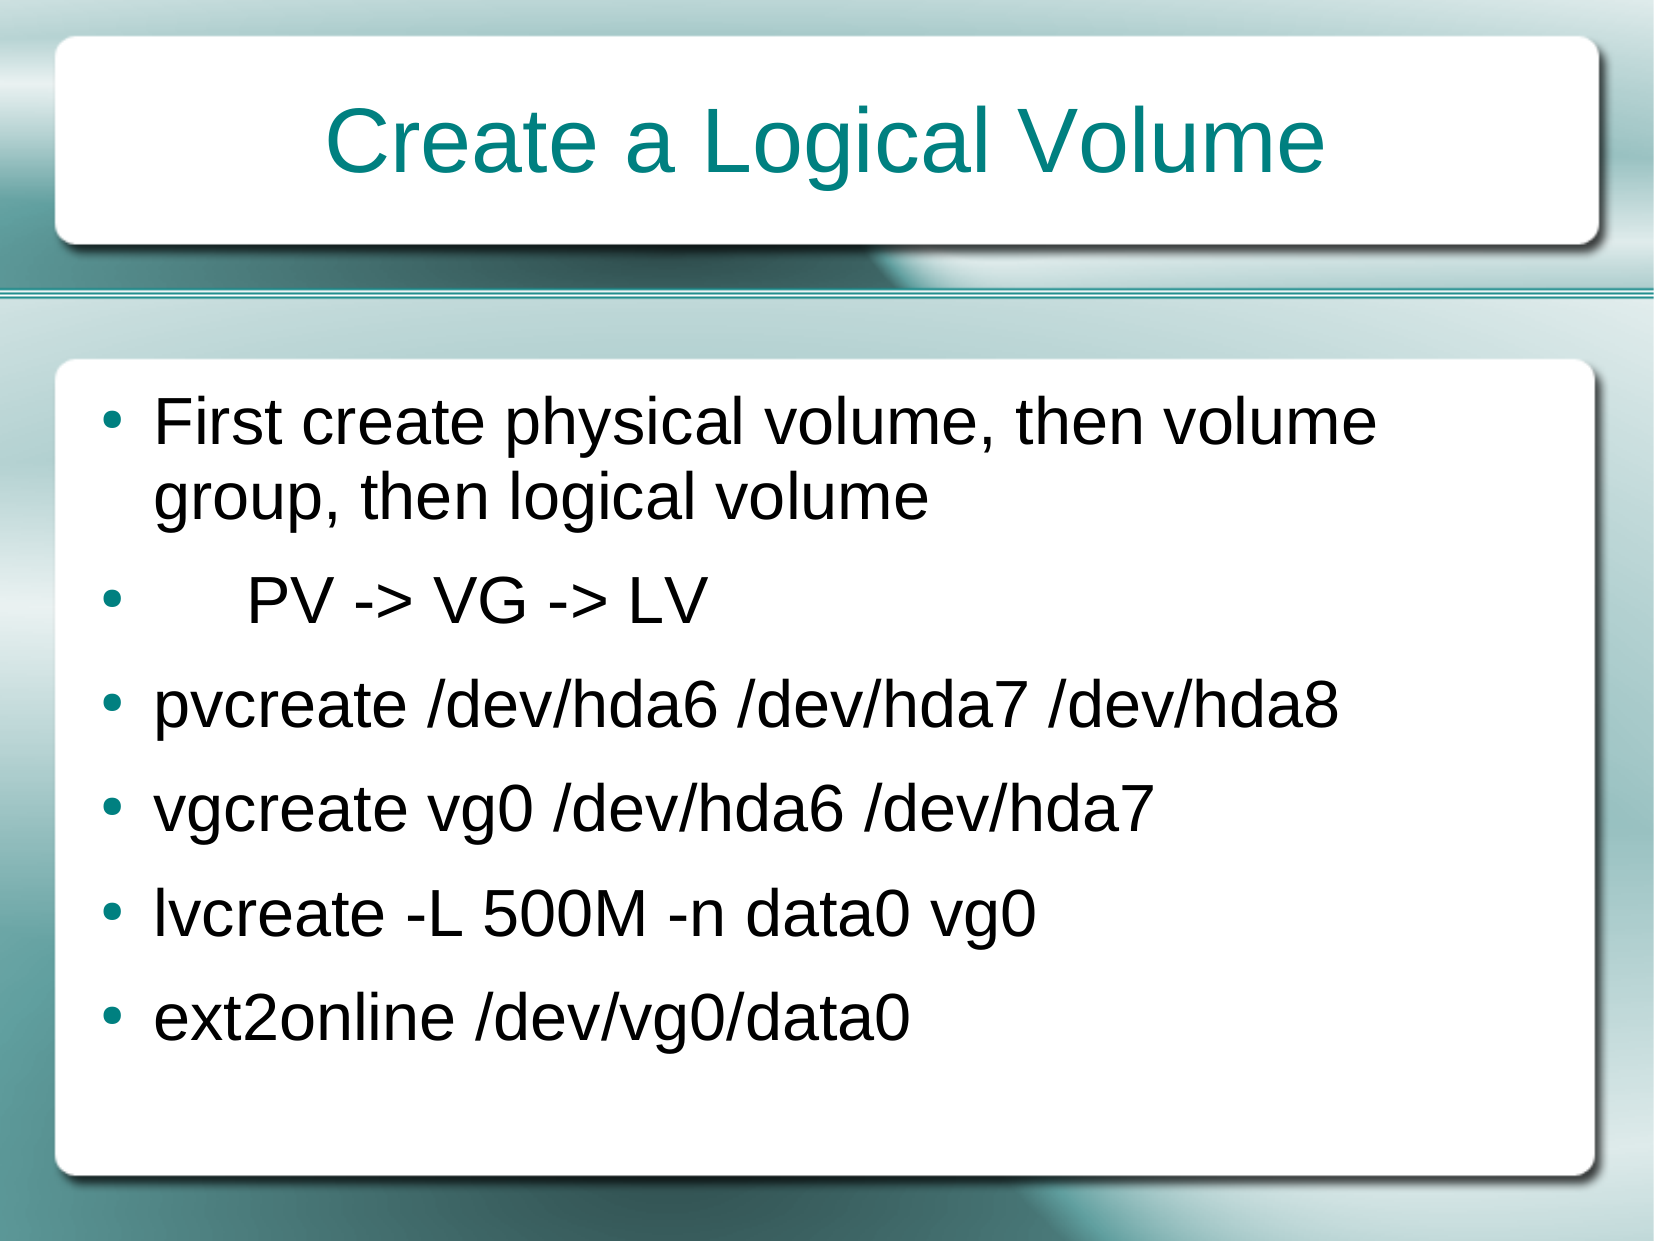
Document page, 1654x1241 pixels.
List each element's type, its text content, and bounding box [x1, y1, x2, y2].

picture [0, 0, 1654, 1241]
title Create a Logical Volume [82, 45, 1571, 238]
list First create physical volume, then volume group, then logical volume PV -> VG -> LV pvcreate /dev/hda6 /dev/hda7 /dev/hda8 vgcreate vg0 /dev/hda6 /dev/hda7 lvcreate -L 500M -n data0 vg0 ext2online /dev/vg0/data0 [82, 383, 1571, 1055]
